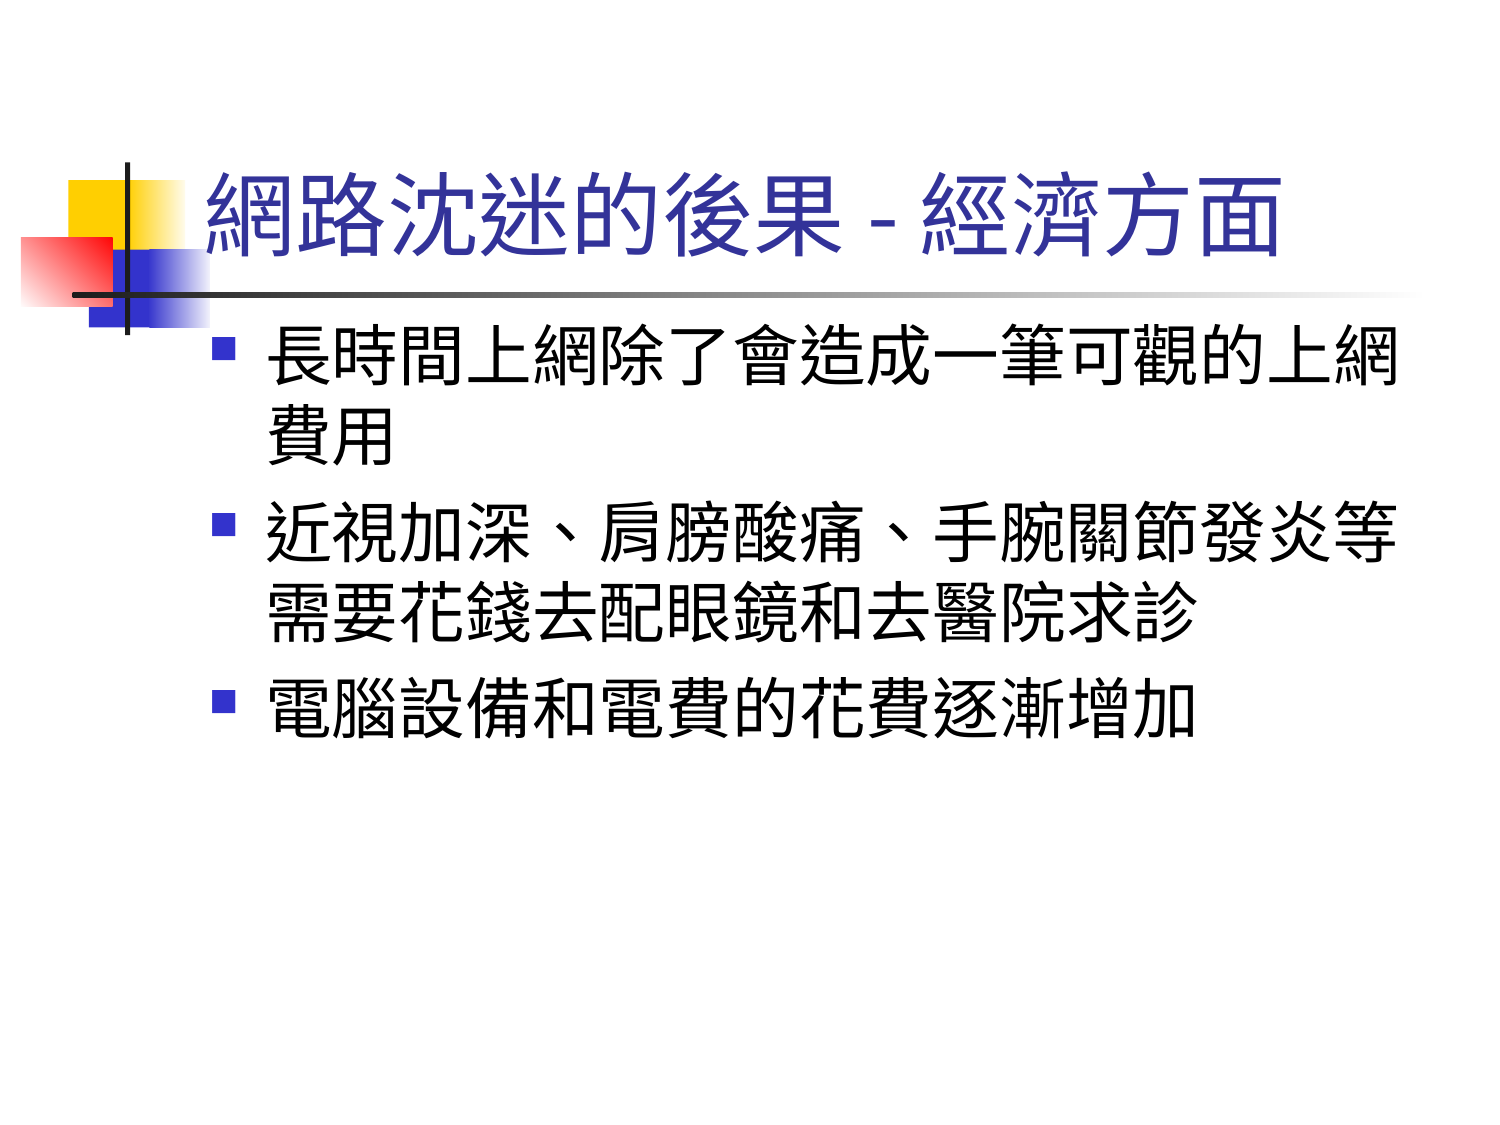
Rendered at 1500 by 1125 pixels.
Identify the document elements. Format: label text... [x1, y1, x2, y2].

list 長時間上網除了會造成一筆可觀的上網費用 近視加深、肩膀酸痛、手腕關節發炎等需要花錢去配眼鏡和去醫院求診 電腦設備和電費的花費逐漸增加 [193, 305, 1469, 1101]
title 網路沈迷的後果-經濟方面 [188, 35, 1468, 276]
